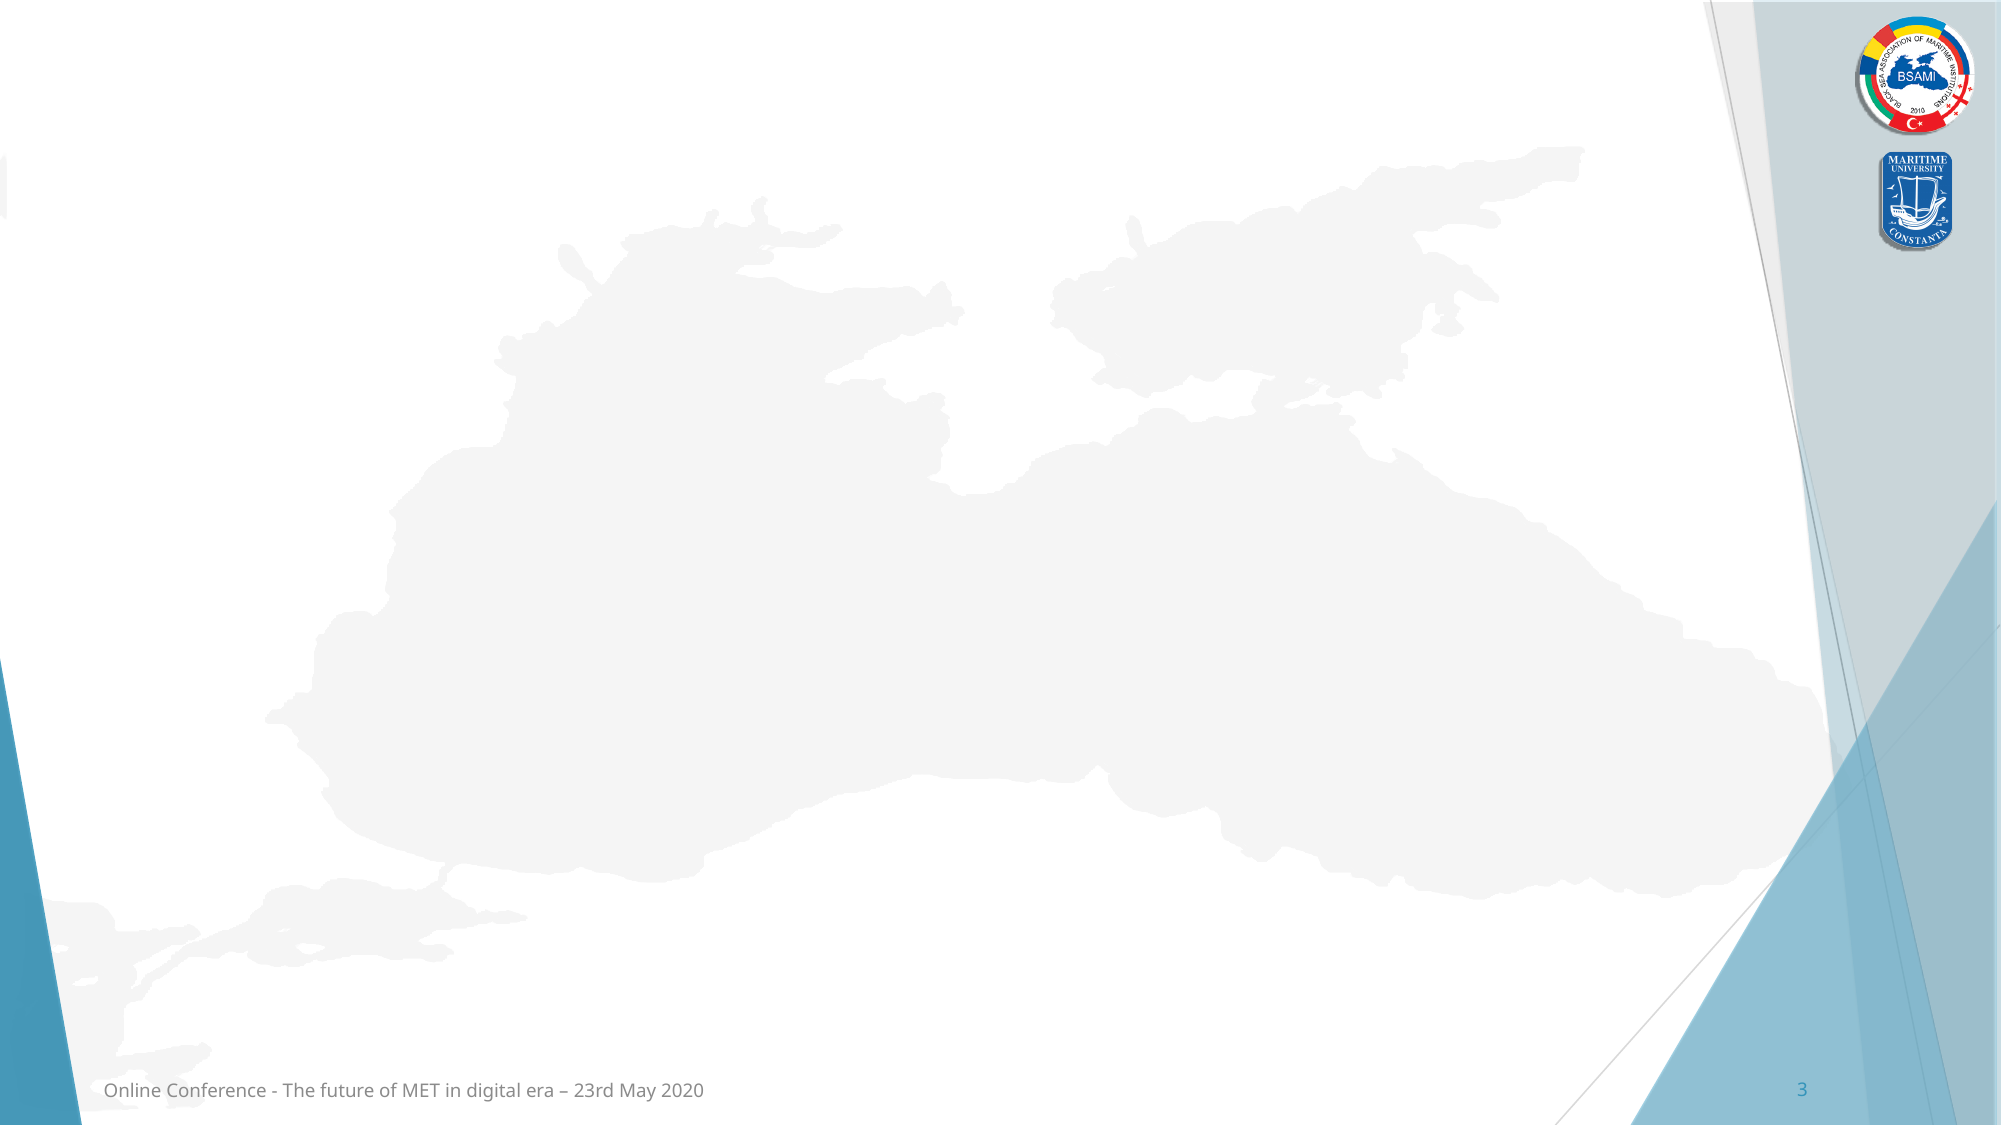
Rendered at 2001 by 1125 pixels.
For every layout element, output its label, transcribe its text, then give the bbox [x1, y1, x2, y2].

footer Online Conference - The future of MET in digital era – 23rd May 2020 [88, 1060, 1122, 1121]
picture [1859, 16, 1975, 133]
picture [1882, 151, 1953, 248]
slide_number <number> [1710, 1060, 1823, 1121]
